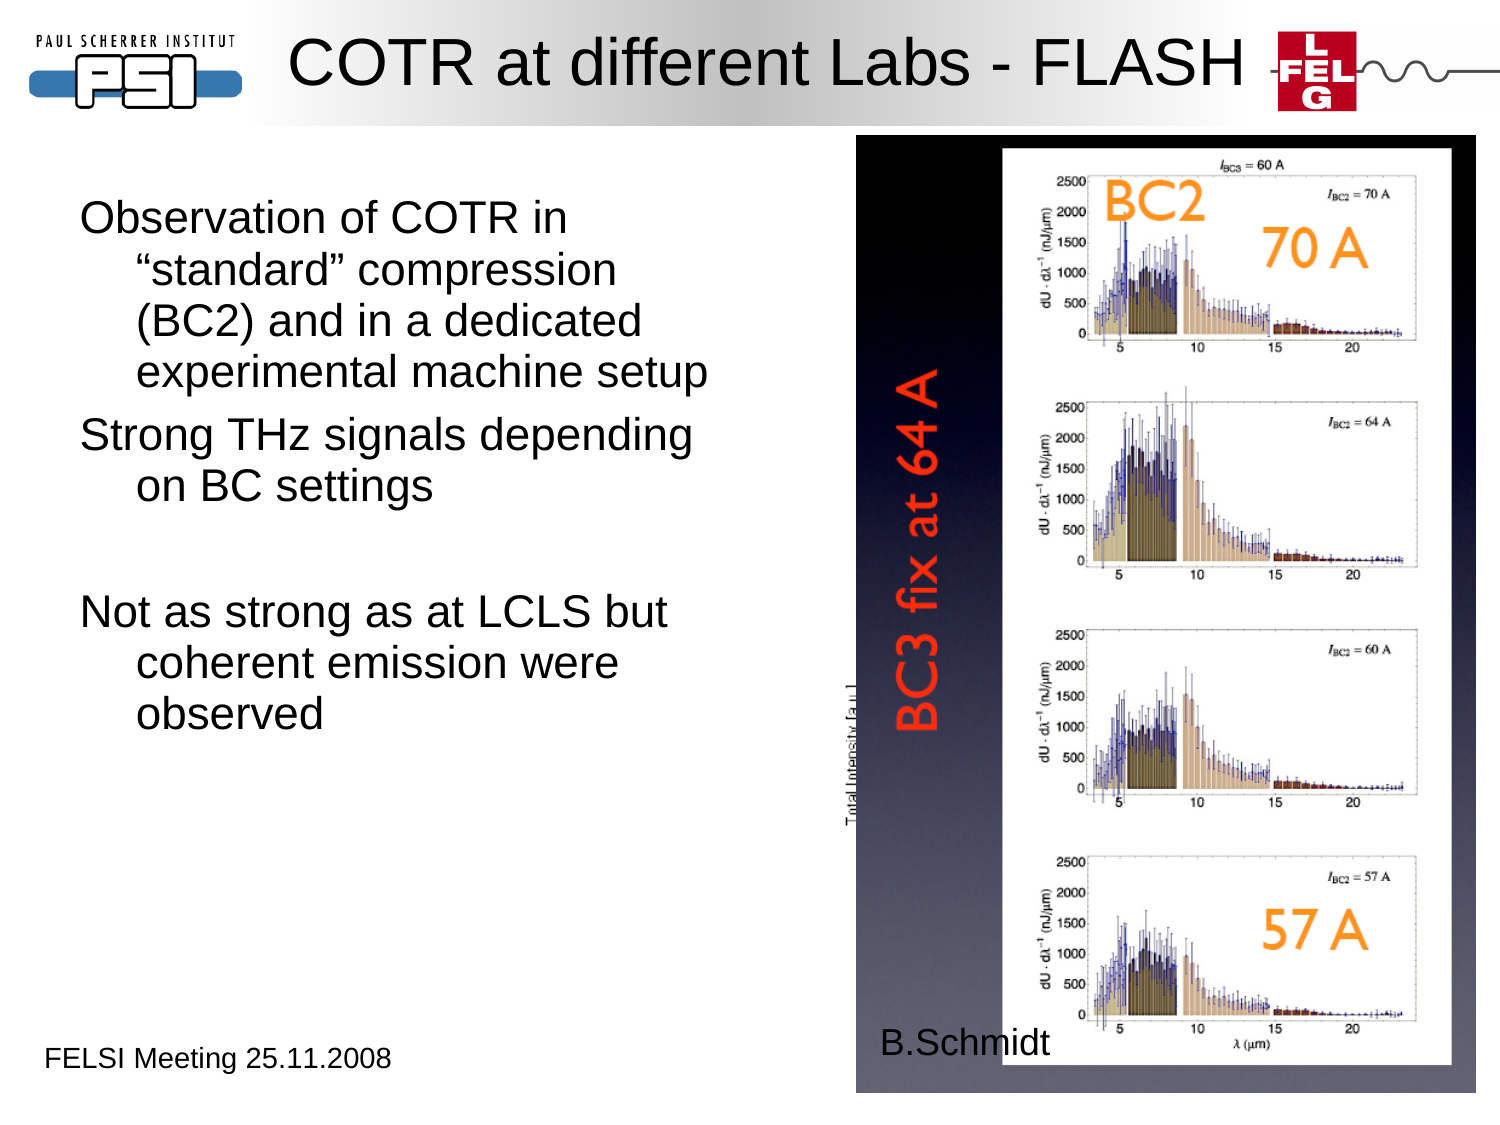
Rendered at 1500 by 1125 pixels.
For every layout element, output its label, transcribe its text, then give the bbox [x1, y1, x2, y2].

text_box B.Schmidt [865, 1013, 1066, 1071]
picture [826, 135, 1476, 1093]
picture [17, 19, 256, 119]
picture [1270, 30, 1500, 113]
list Observation of COTR in “standard” compression (BC2) and in a dedicated experimental machine setup Strong THz signals depending on BC settings Not as strong as at LCLS but coherent emission were observed [64, 184, 727, 988]
title COTR at different Labs - FLASH [265, 0, 1270, 126]
